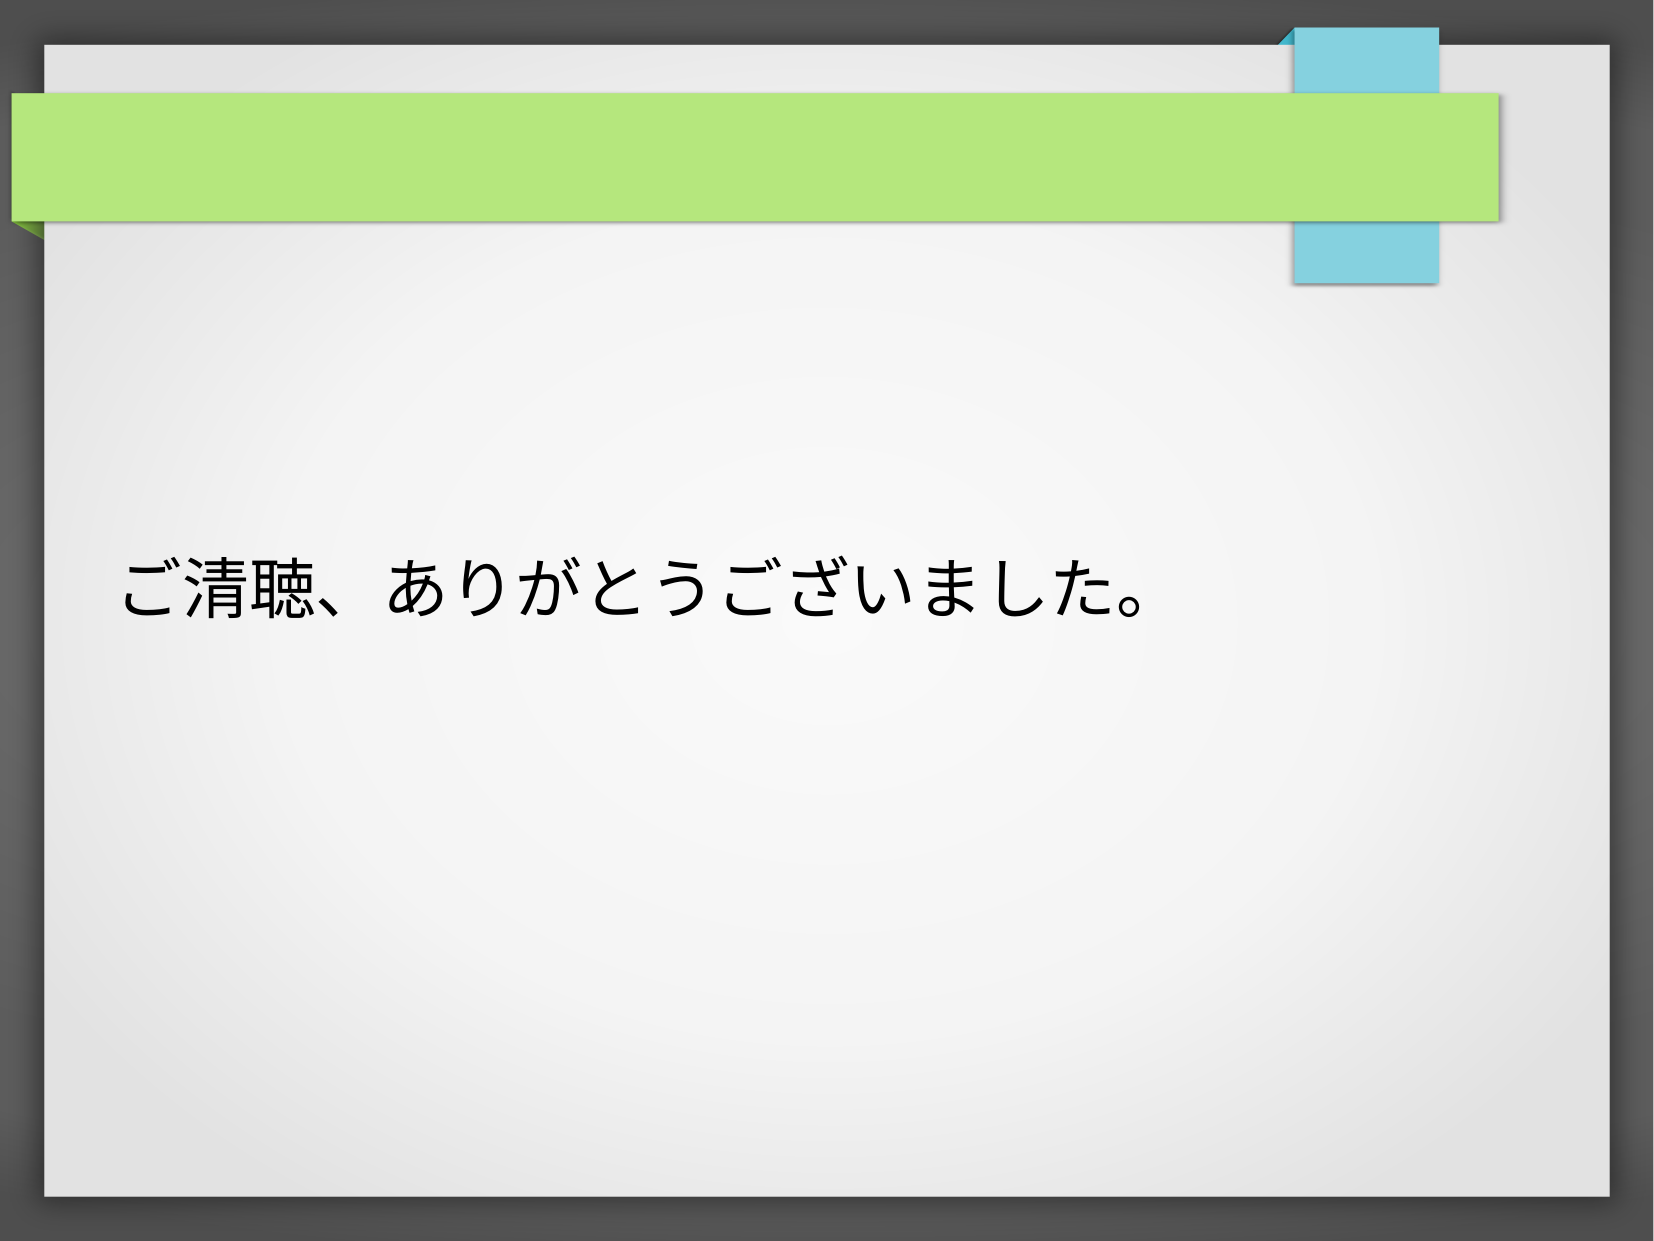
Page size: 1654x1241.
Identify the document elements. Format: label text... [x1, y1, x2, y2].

picture [0, 0, 1654, 1241]
subtitle ご清聴、ありがとうございました。 [70, 106, 1229, 1063]
